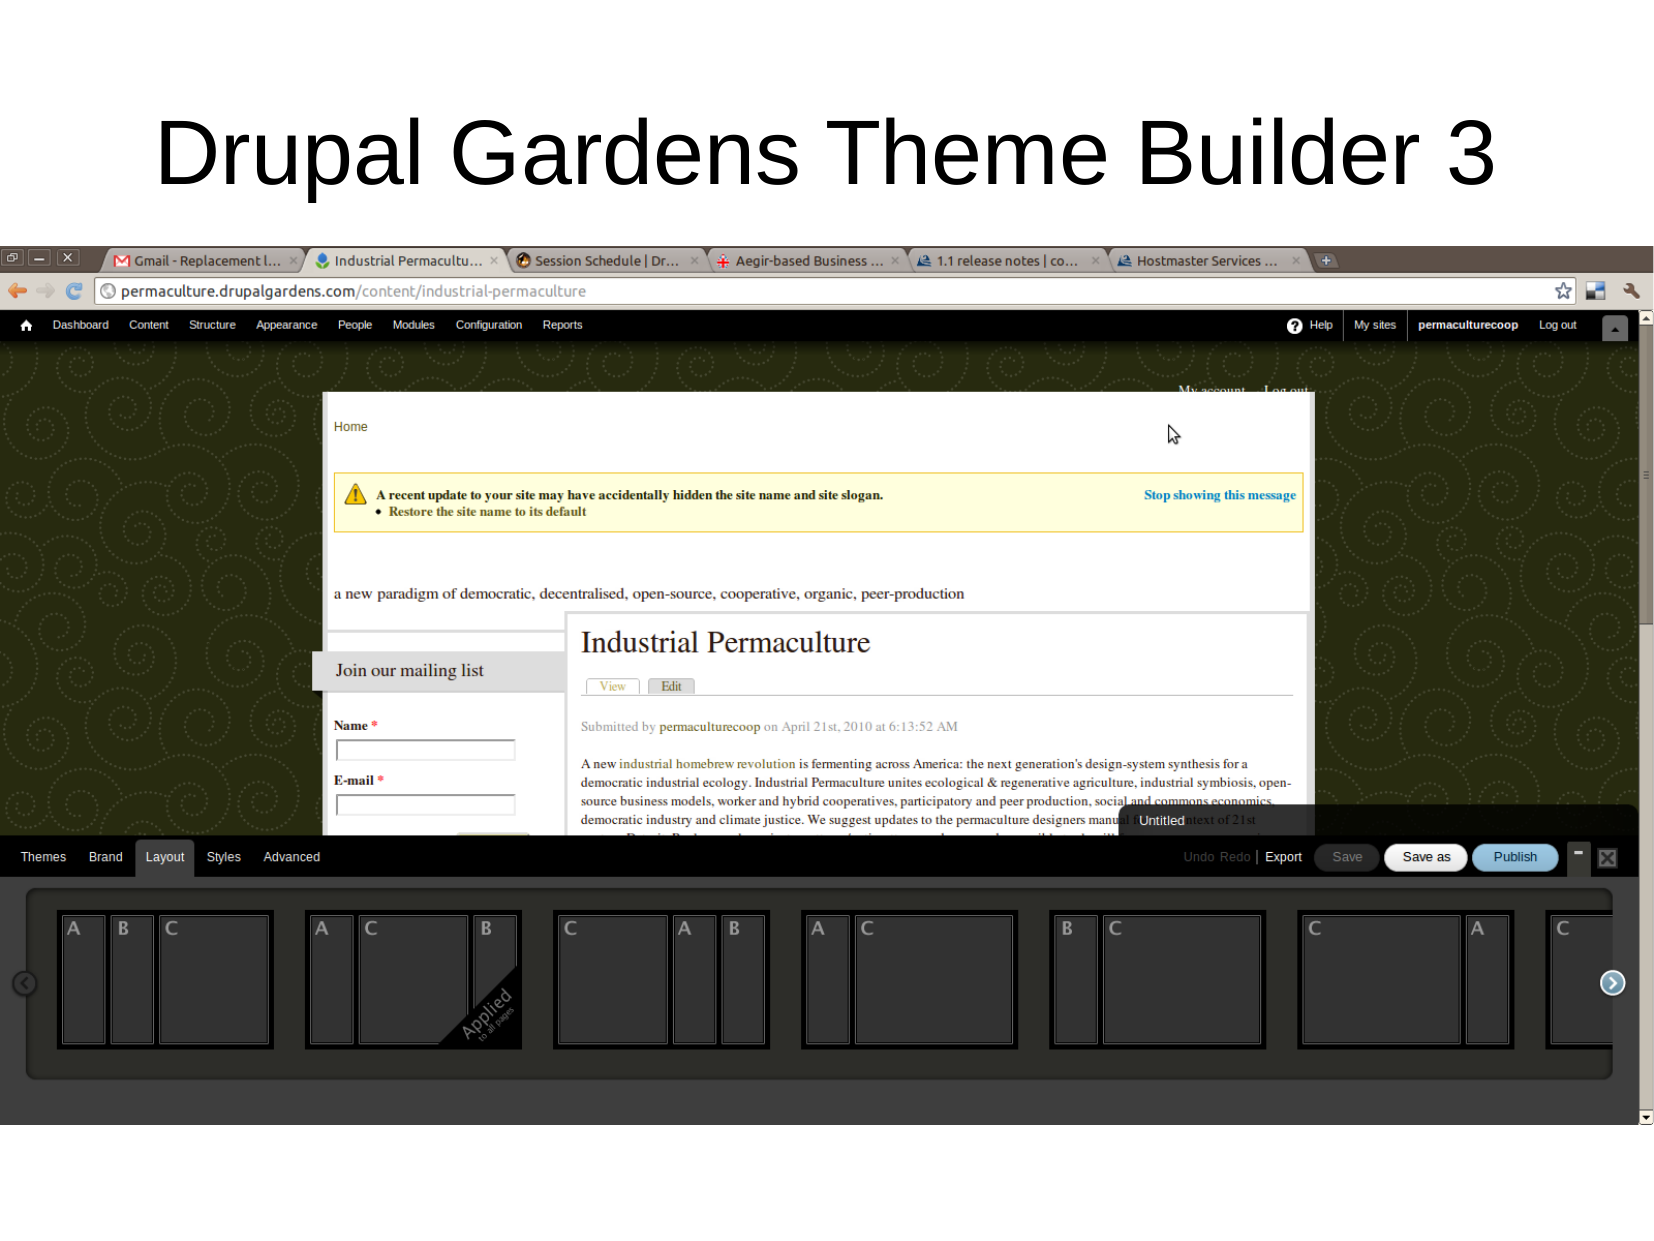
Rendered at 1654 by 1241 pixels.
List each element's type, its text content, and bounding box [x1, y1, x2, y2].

picture [0, 246, 1654, 1126]
title Drupal Gardens Theme Builder 3 [82, 56, 1571, 246]
